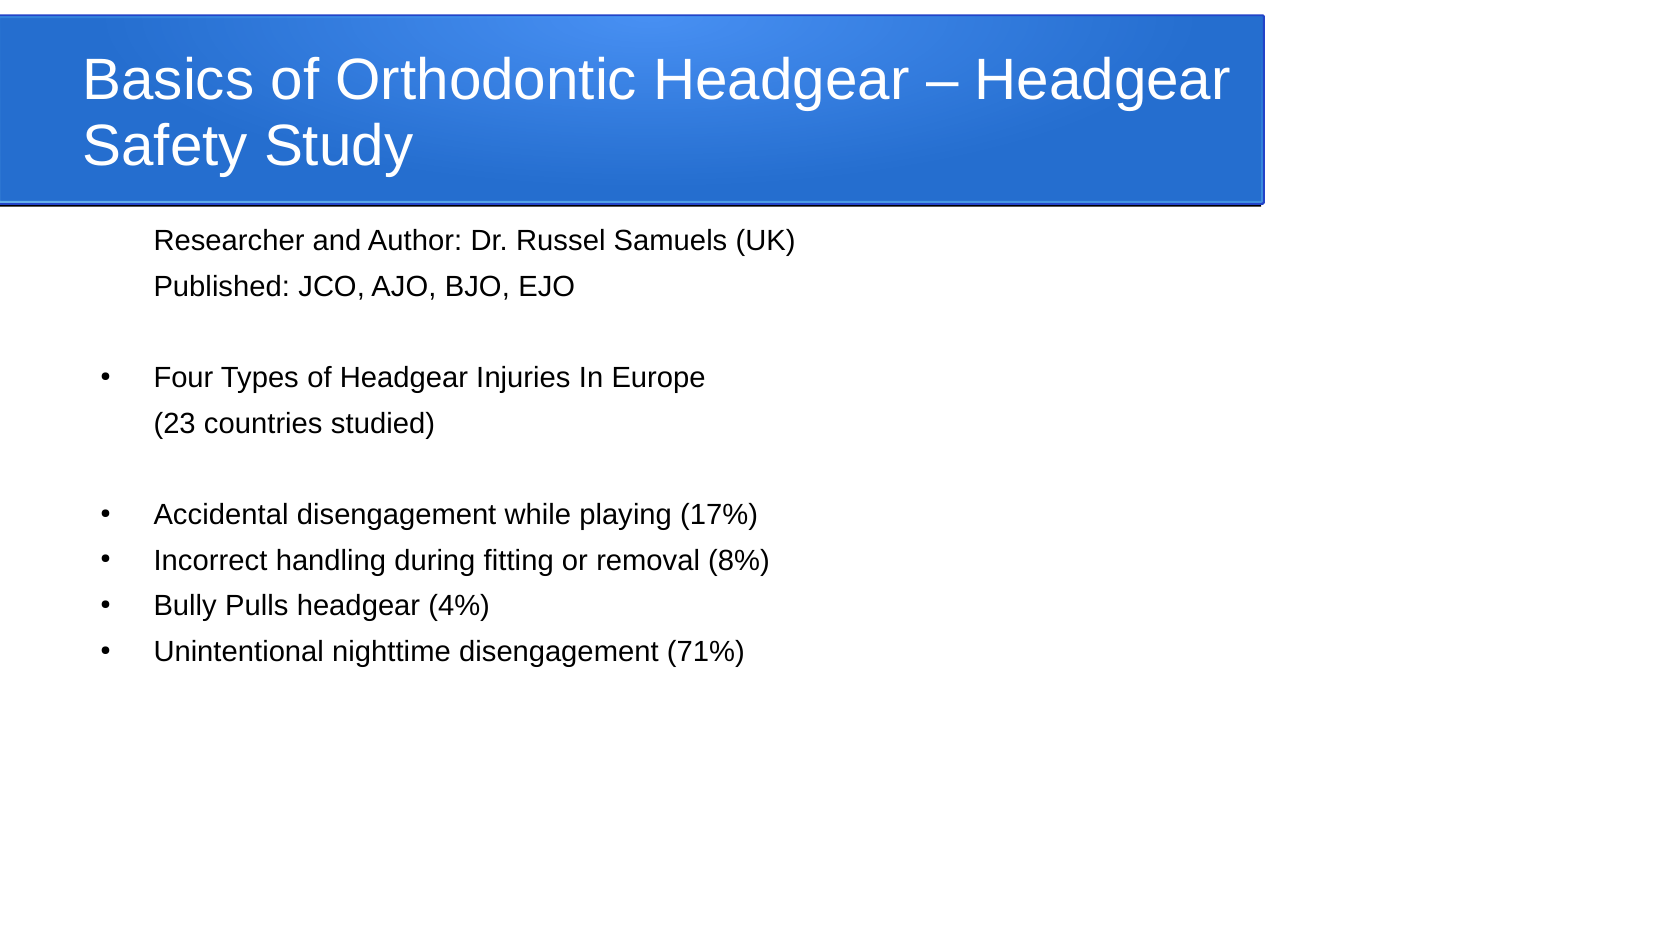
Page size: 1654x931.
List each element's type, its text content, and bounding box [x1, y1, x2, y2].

list Researcher and Author: Dr. Russel Samuels (UK) Published: JCO, AJO, BJO, EJO Four Types of Headgear Injuries In Europe (23 countries studied) Accidental disengagement while playing (17%) Incorrect handling during fitting or removal (8%) Bully Pulls headgear (4%) Unintentional nighttime disengagement (71%) [82, 224, 1571, 764]
title Basics of Orthodontic Headgear – Headgear Safety Study [82, 35, 1235, 189]
